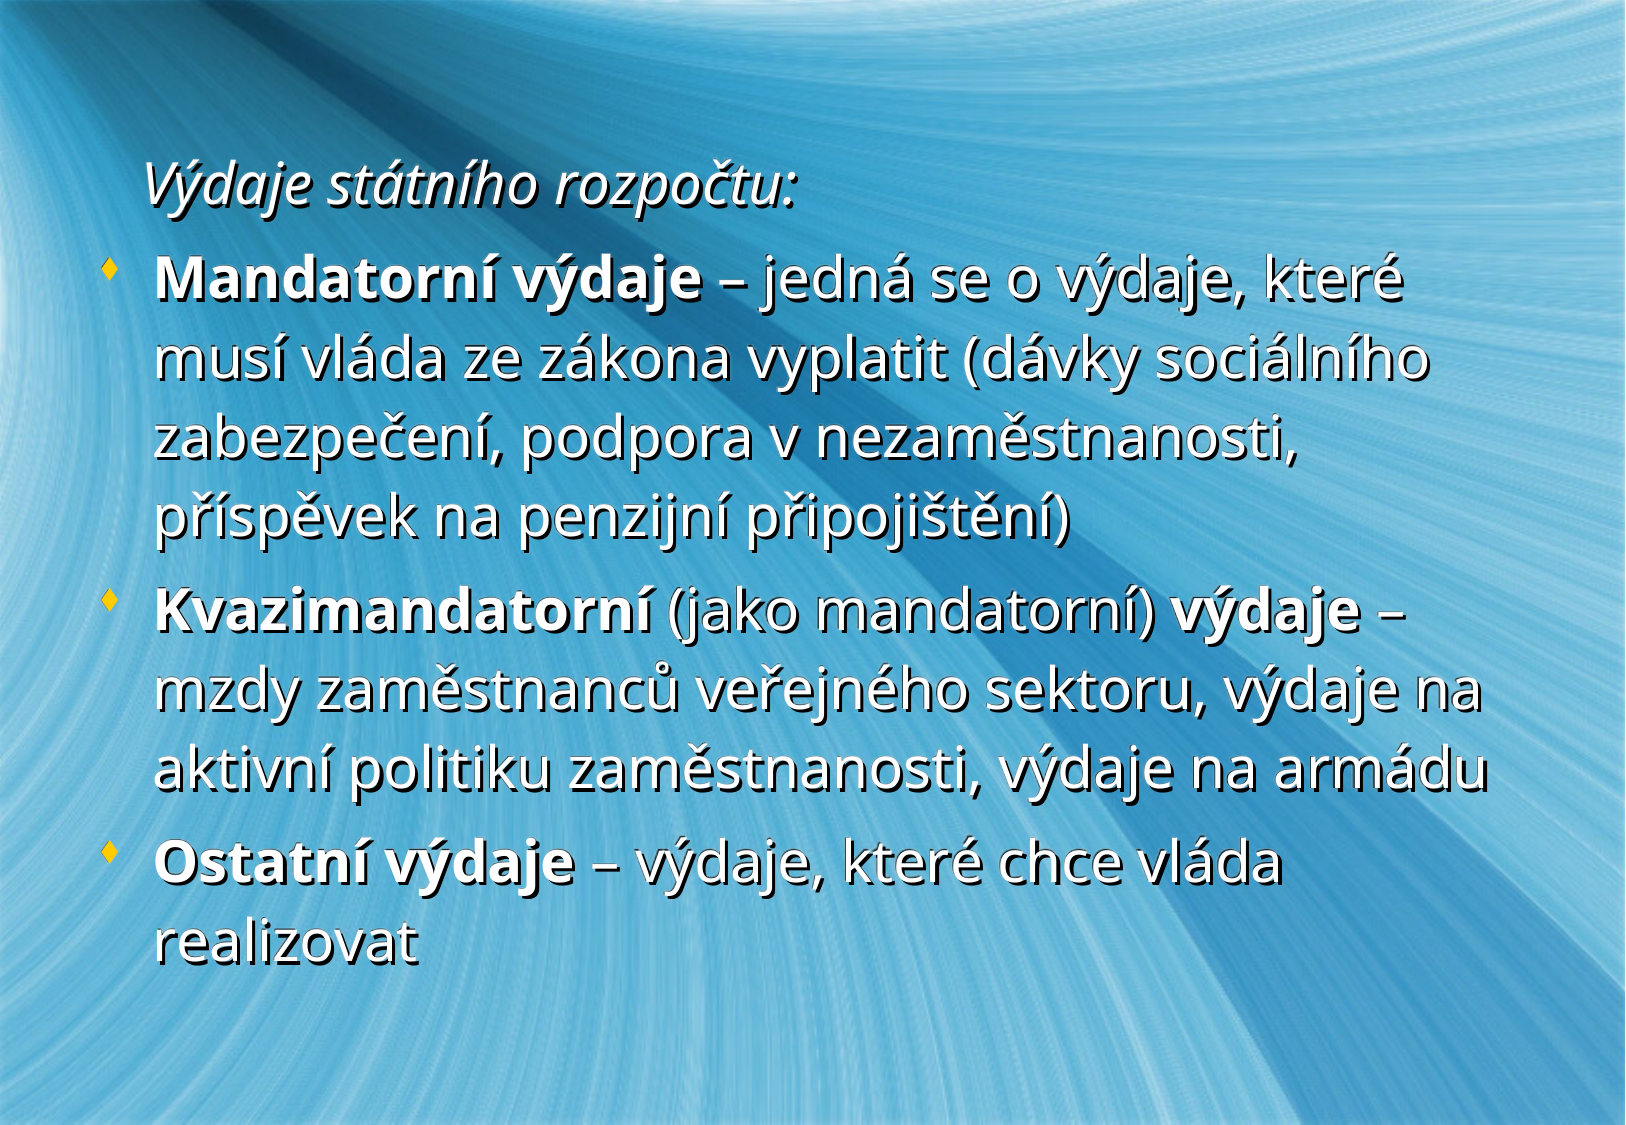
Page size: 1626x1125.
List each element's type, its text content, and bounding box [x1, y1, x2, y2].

list Výdaje státního rozpočtu: Mandatorní výdaje – jedná se o výdaje, které musí vláda ze zákona vyplatit (dávky sociálního zabezpečení, podpora v nezaměstnanosti, příspěvek na penzijní připojištění) Kvazimandatorní (jako mandatorní) výdaje – mzdy zaměstnanců veřejného sektoru, výdaje na aktivní politiku zaměstnanosti, výdaje na armádu Ostatní výdaje – výdaje, které chce vláda realizovat [81, 109, 1544, 1013]
picture [0, 0, 1626, 1125]
